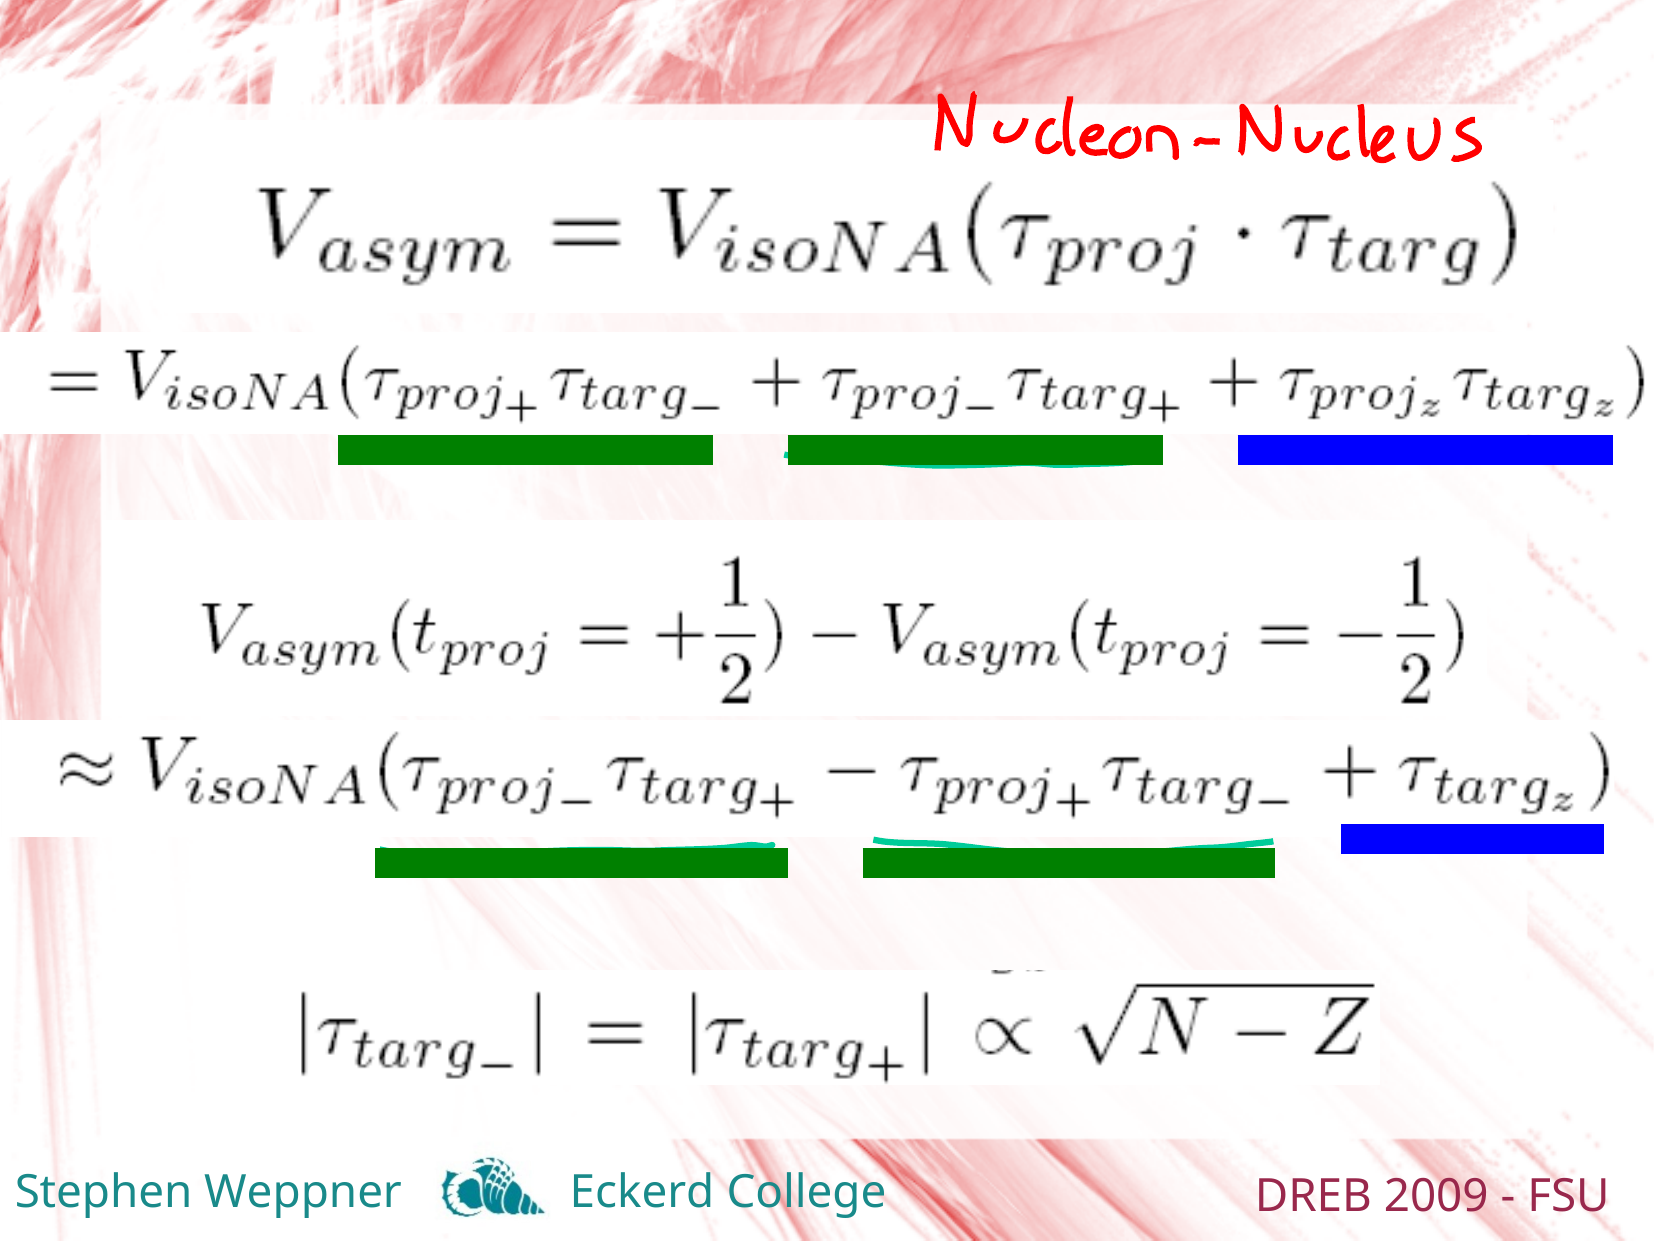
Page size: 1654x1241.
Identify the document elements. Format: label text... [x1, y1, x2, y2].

text_box Stephen Weppner Eckerd College [0, 1147, 889, 1225]
picture [0, 0, 1654, 1241]
text_box DREB 2009 - FSU [1240, 1151, 1644, 1228]
